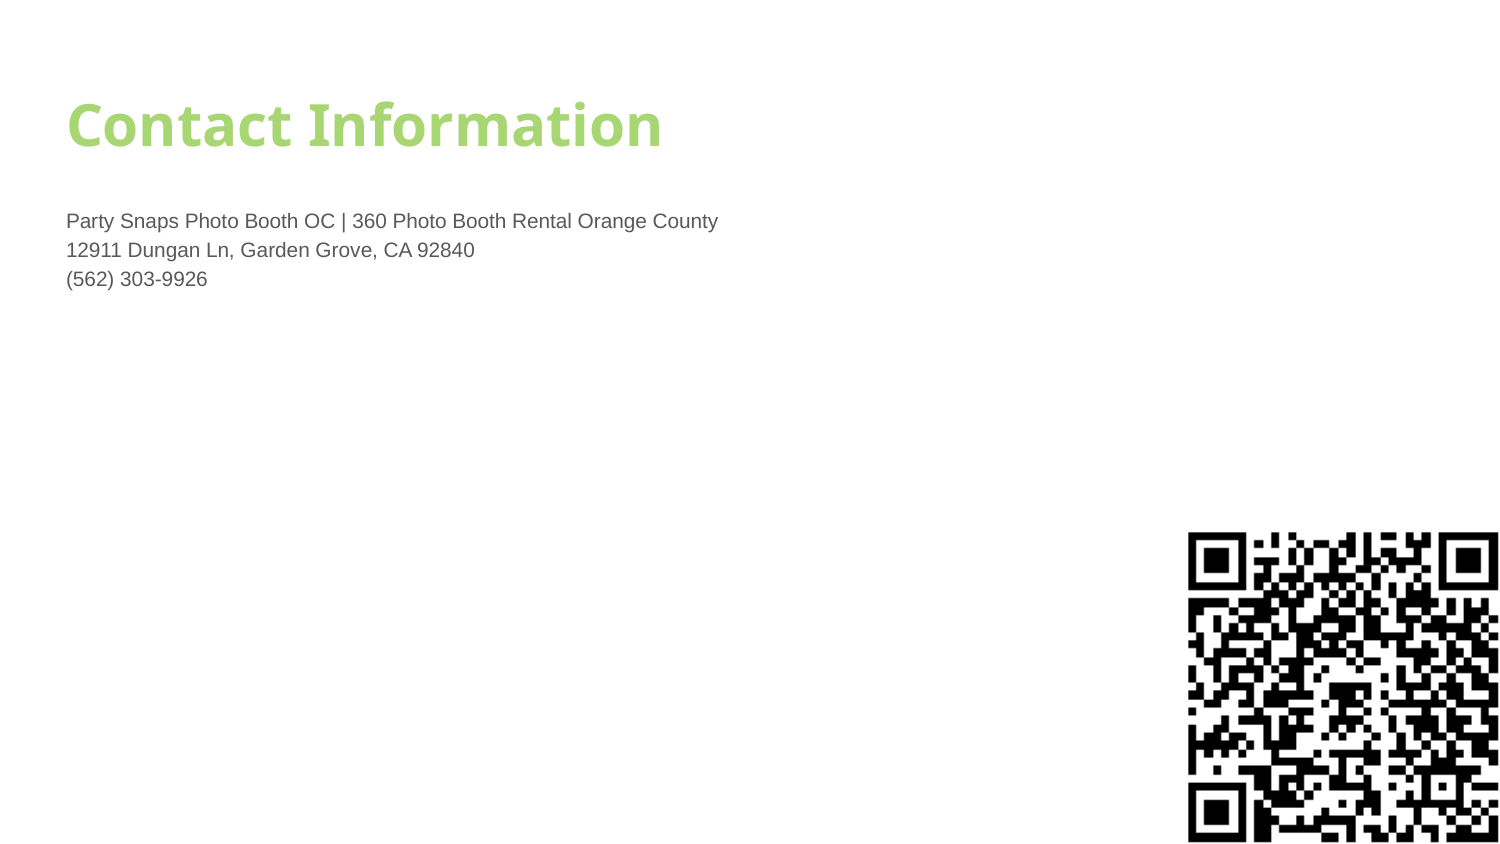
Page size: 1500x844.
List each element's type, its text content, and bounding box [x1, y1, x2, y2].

picture [1187, 531, 1500, 844]
title Contact Information [51, 72, 1449, 167]
list Party Snaps Photo Booth OC | 360 Photo Booth Rental Orange County 12911 Dungan Ln, Garden Grove, CA 92840 (562) 303-9926 [51, 189, 1449, 750]
